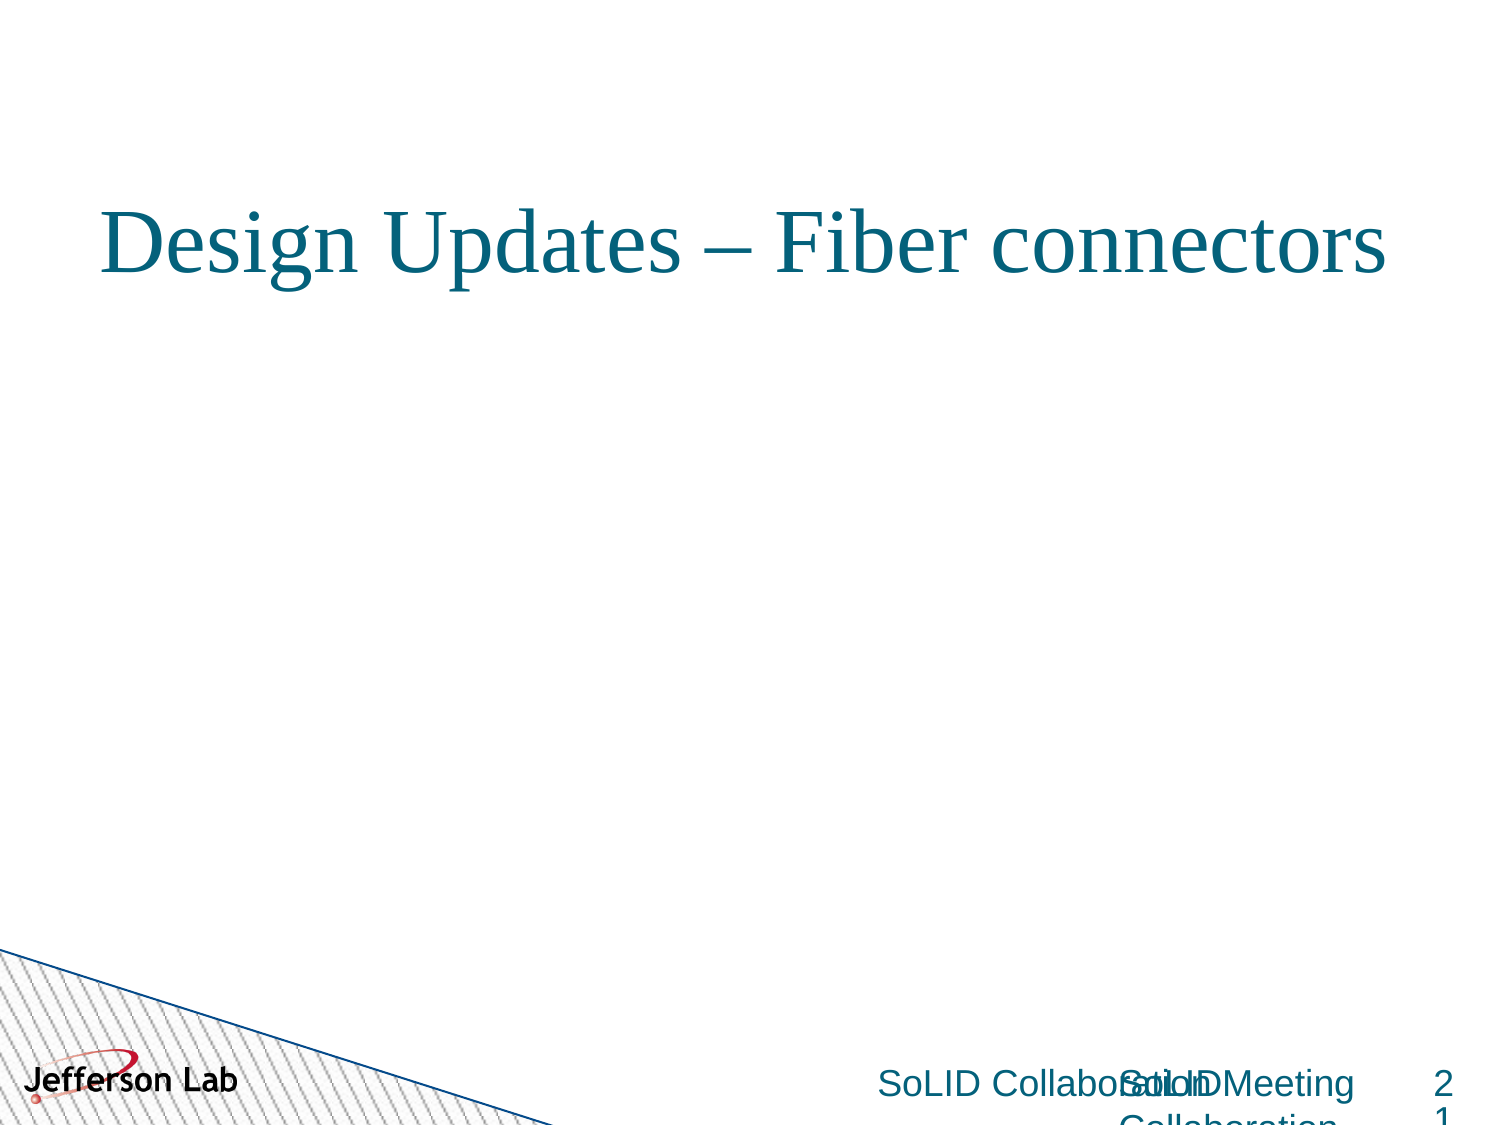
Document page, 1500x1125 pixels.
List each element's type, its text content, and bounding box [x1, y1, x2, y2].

text_box <number> [1418, 1051, 1479, 1111]
text_box SoLID Collaboration Meeting [1103, 1051, 1419, 1112]
picture [0, 952, 543, 1125]
text_box Design Updates – Fiber connectors [67, 173, 1423, 563]
